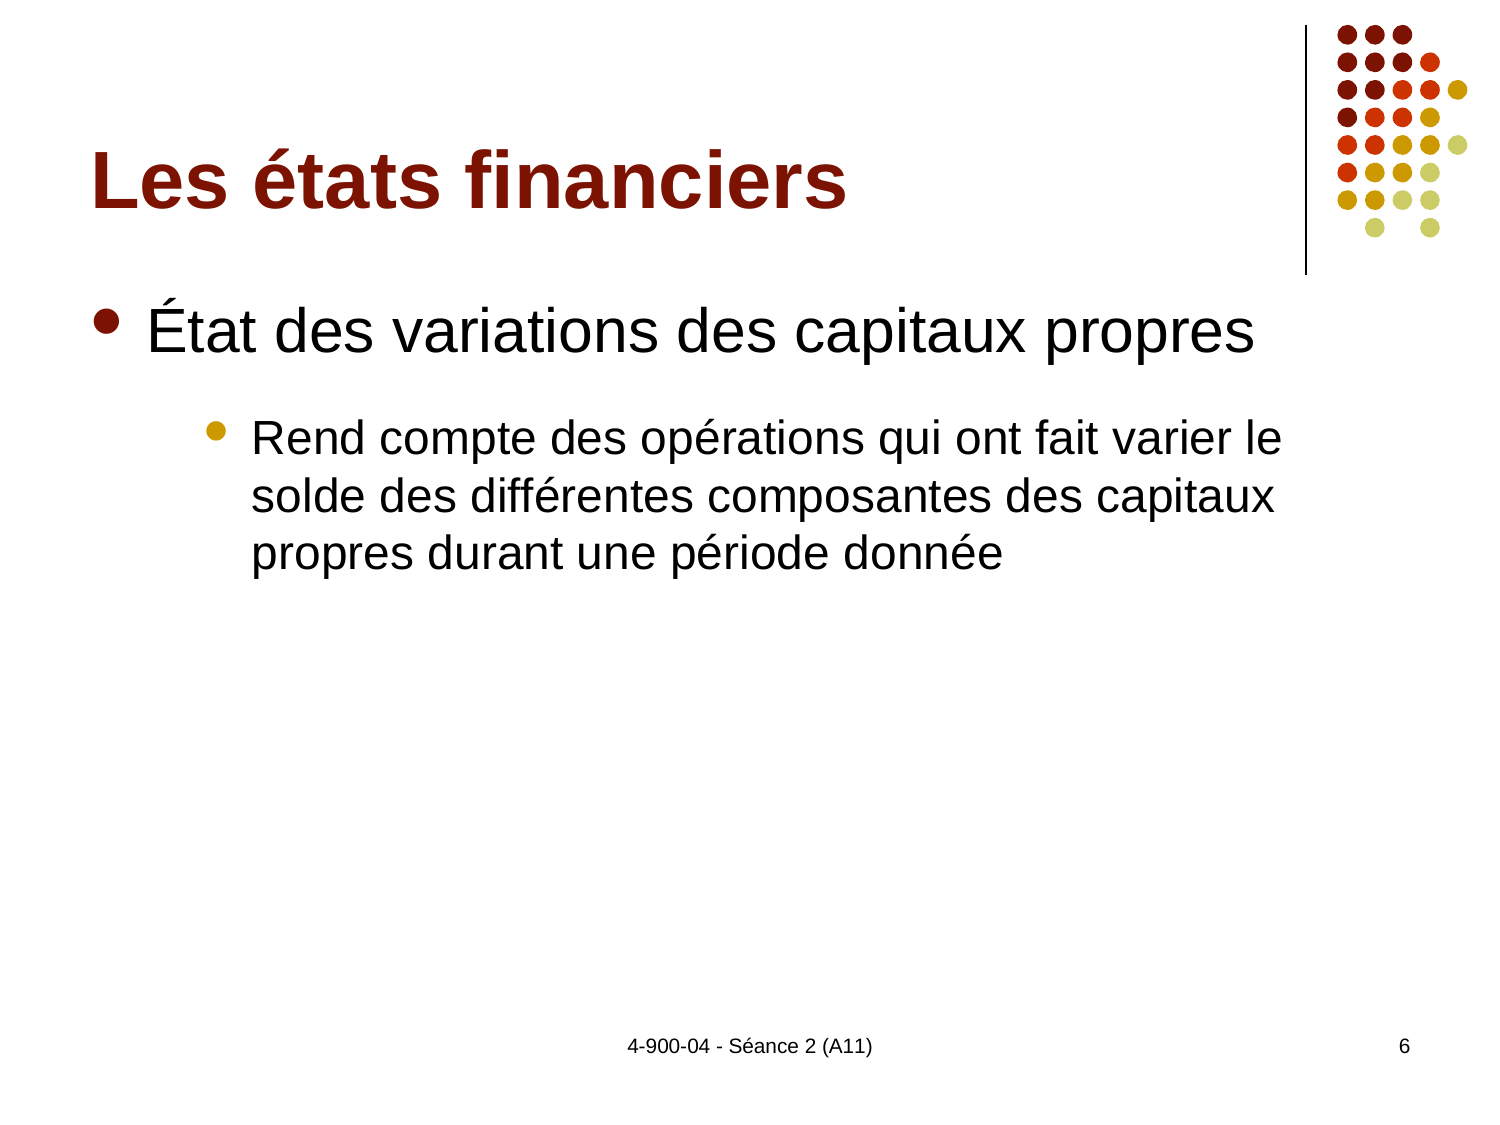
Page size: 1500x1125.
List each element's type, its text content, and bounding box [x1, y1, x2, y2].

list État des variations des capitaux propres Rend compte des opérations qui ont fait varier le solde des différentes composantes des capitaux propres durant une période donnée [75, 282, 1426, 1006]
text_box 4-900-04 - Séance 2 (A11) [512, 1025, 988, 1101]
text_box <numéro> [1074, 1025, 1426, 1101]
title Les états financiers [74, 20, 1313, 233]
